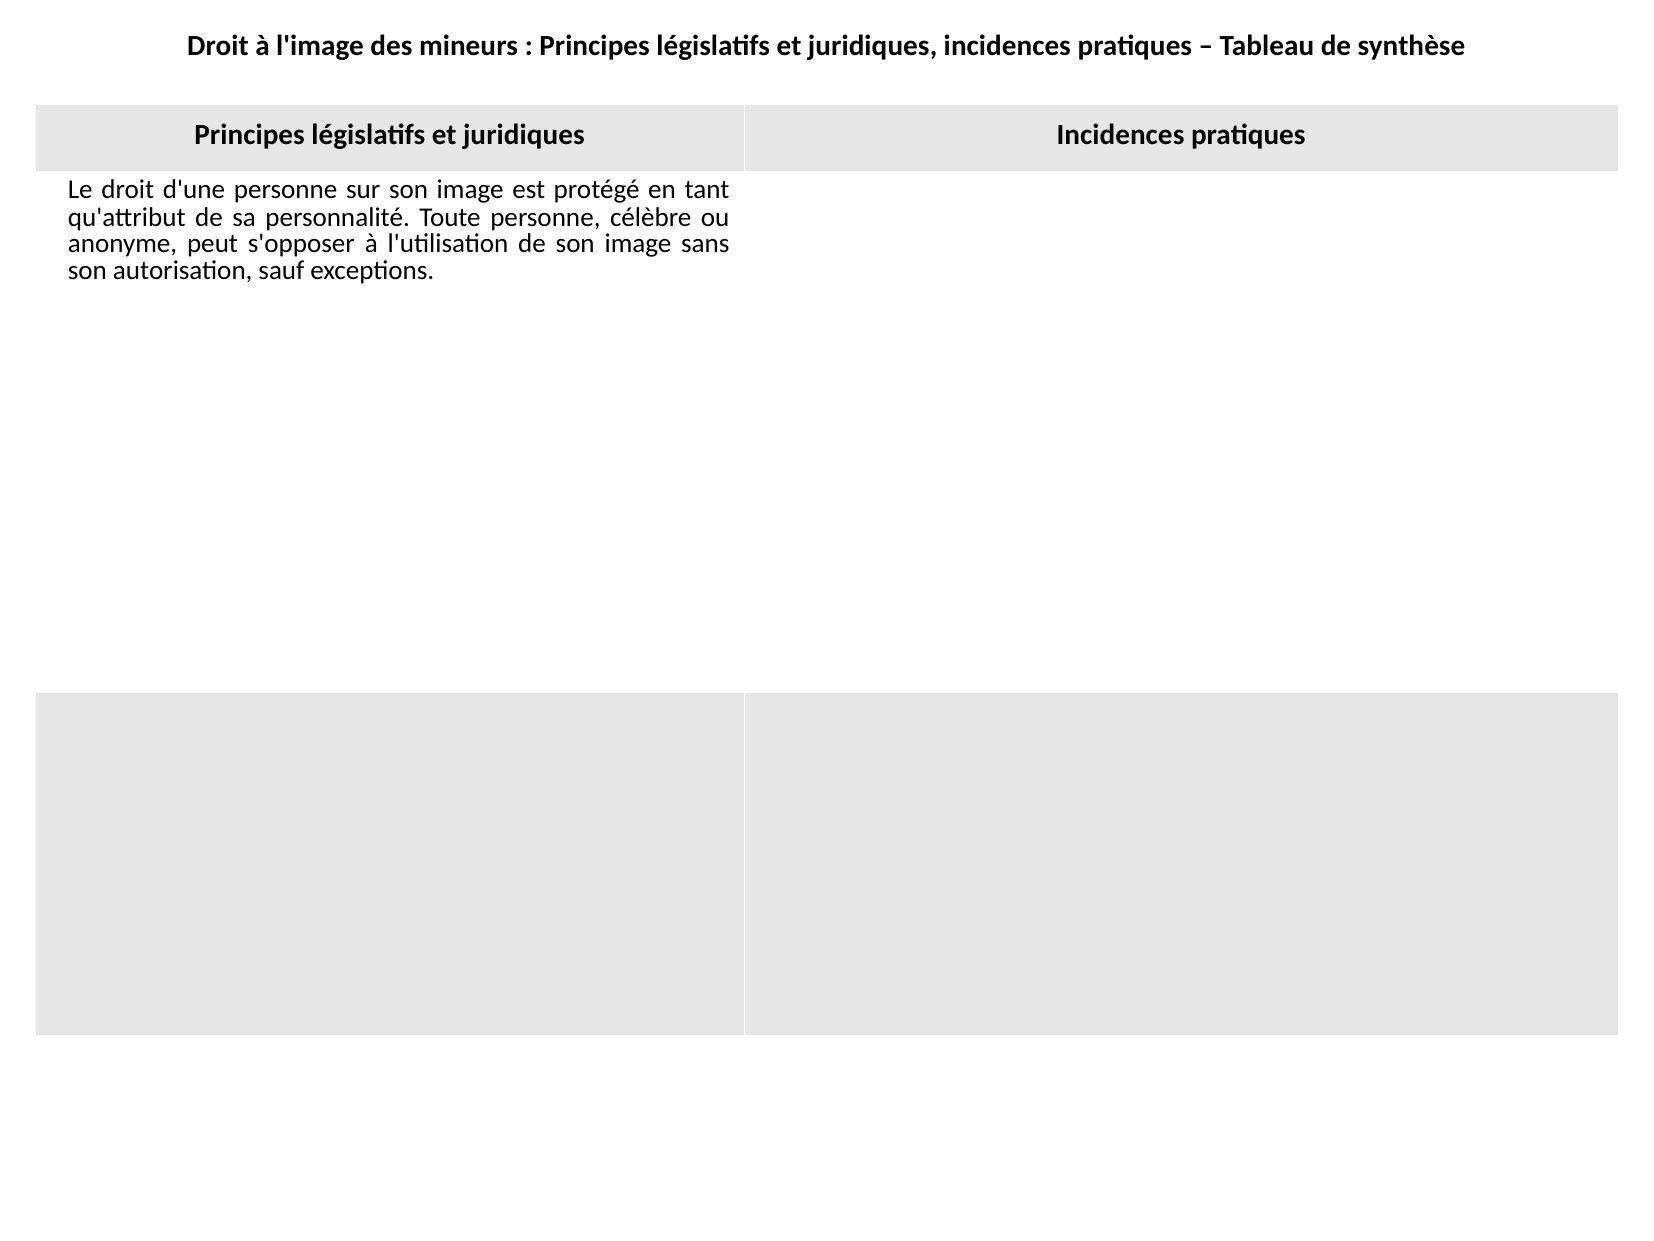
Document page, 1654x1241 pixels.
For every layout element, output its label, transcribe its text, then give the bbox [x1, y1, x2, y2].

table_cell Le droit d'une personne sur son image est protégé en tant qu'attribut de sa personnalité. Toute personne, célèbre ou anonyme, peut s'opposer à l'utilisation de son image sans son autorisation, sauf exceptions. [36, 172, 744, 692]
table_cell [745, 172, 1618, 692]
table_cell Principes législatifs et juridiques [36, 105, 744, 171]
table_cell [36, 1036, 744, 1193]
table_cell [745, 1036, 1618, 1193]
table_cell [36, 693, 744, 1035]
table_cell [745, 693, 1618, 1035]
table_header Droit à l'image des mineurs : Principes législatifs et juridiques, incidences pratiques – Tableau de synthèse [36, 27, 1618, 104]
table_cell Incidences pratiques [745, 105, 1618, 171]
